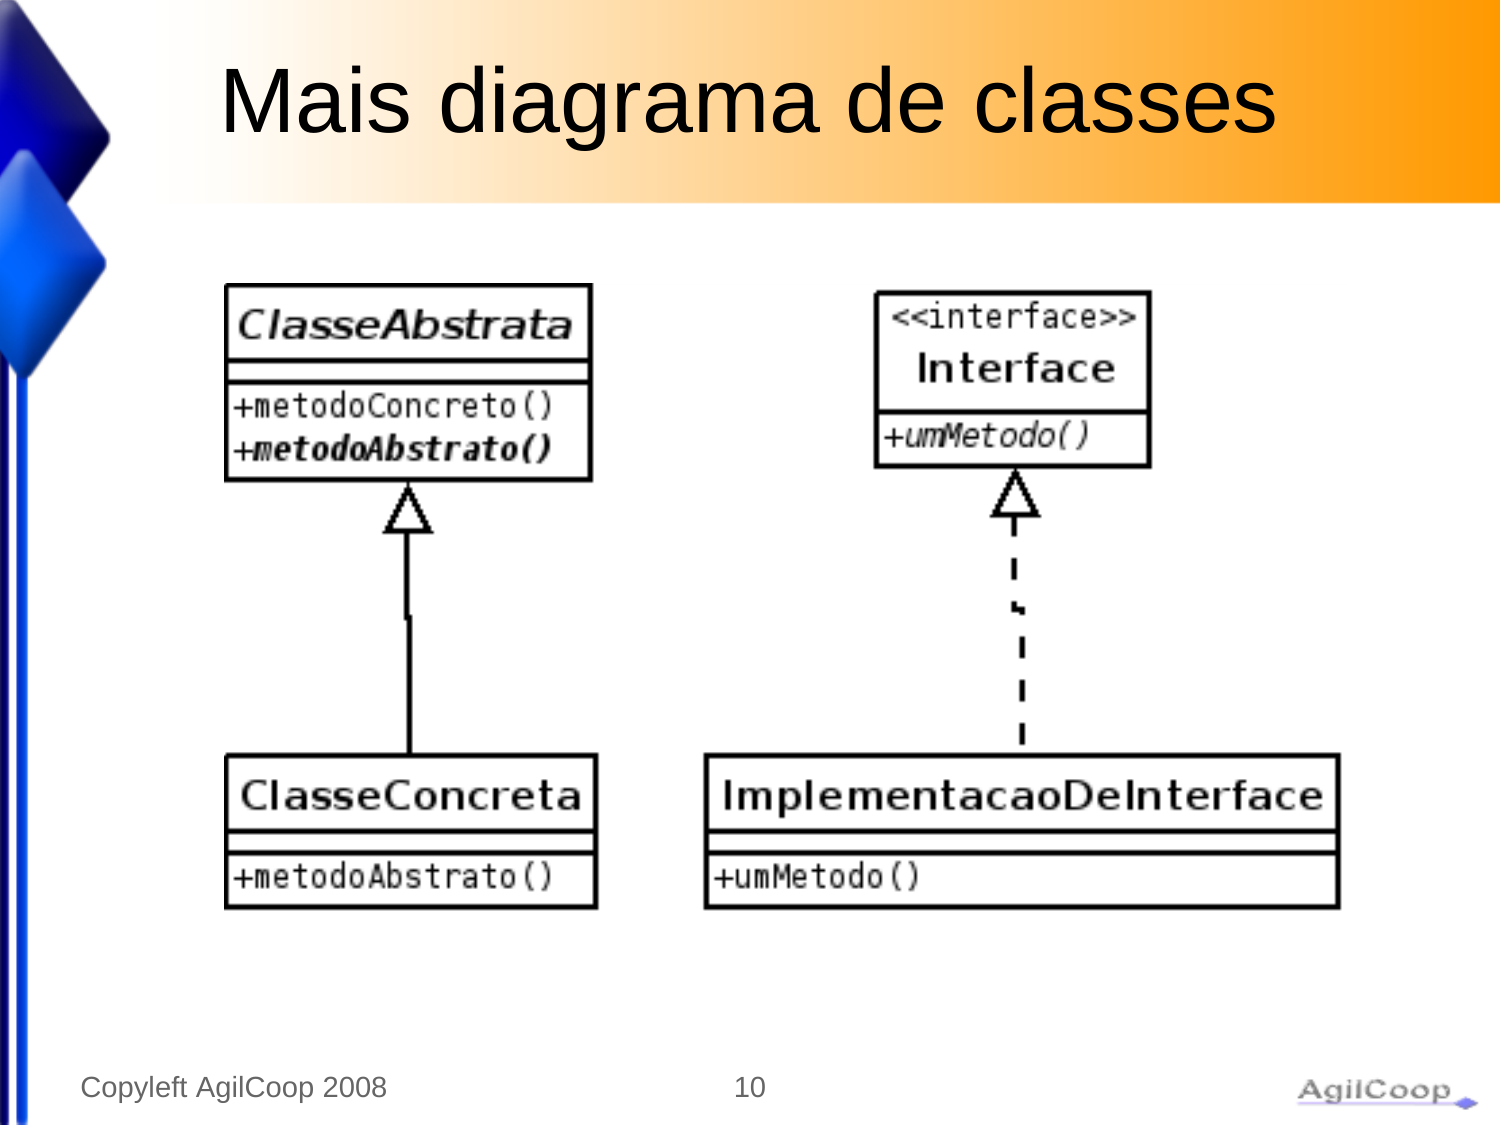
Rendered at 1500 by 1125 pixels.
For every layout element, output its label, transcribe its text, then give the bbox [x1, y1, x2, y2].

title Mais diagrama de classes [75, 7, 1425, 196]
picture [0, 0, 1500, 1125]
